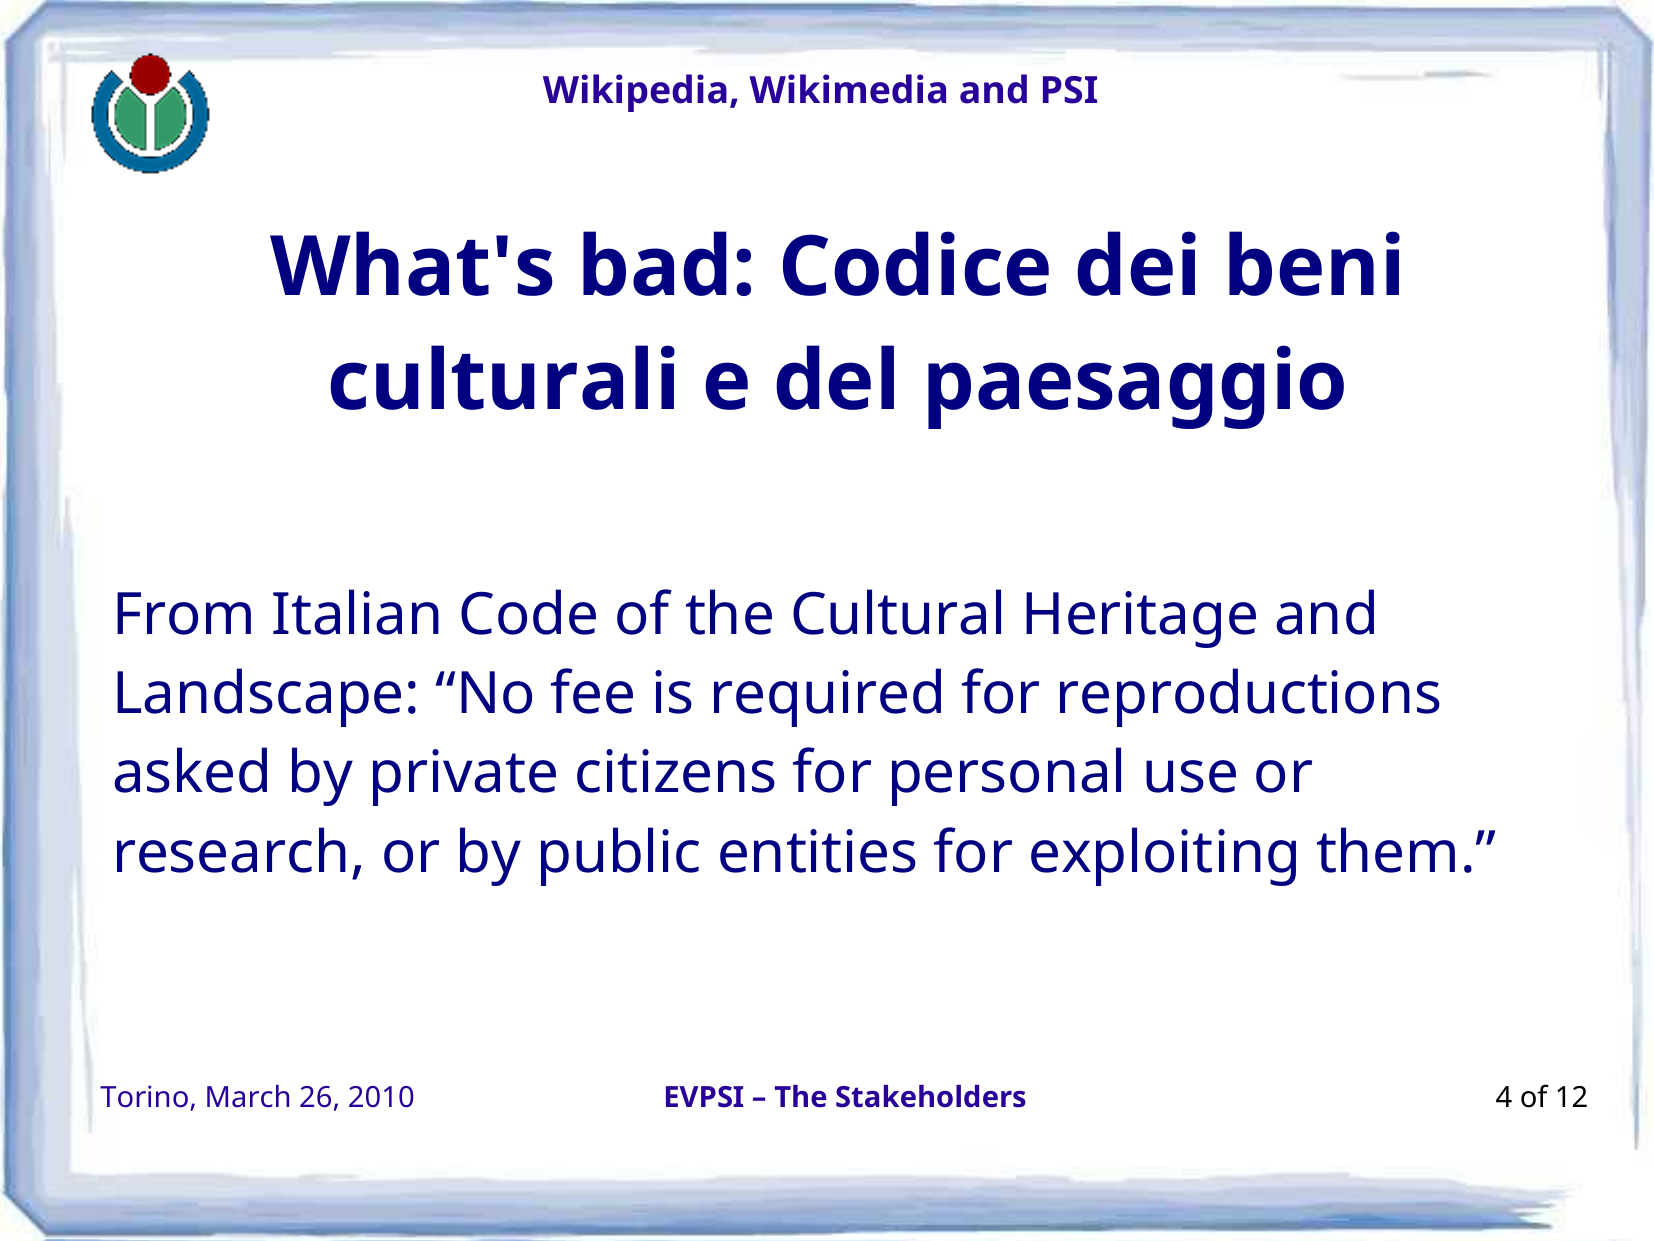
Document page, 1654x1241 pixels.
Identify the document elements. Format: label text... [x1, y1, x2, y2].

list What's bad: Codice dei beni culturali e del paesaggio From Italian Code of the Cultural Heritage and Landscape: “No fee is required for reproductions asked by private citizens for personal use or research, or by public entities for exploiting them.” [112, 206, 1565, 886]
picture [0, 0, 1654, 1241]
title Wikipedia, Wikimedia and PSI [76, 59, 1565, 119]
